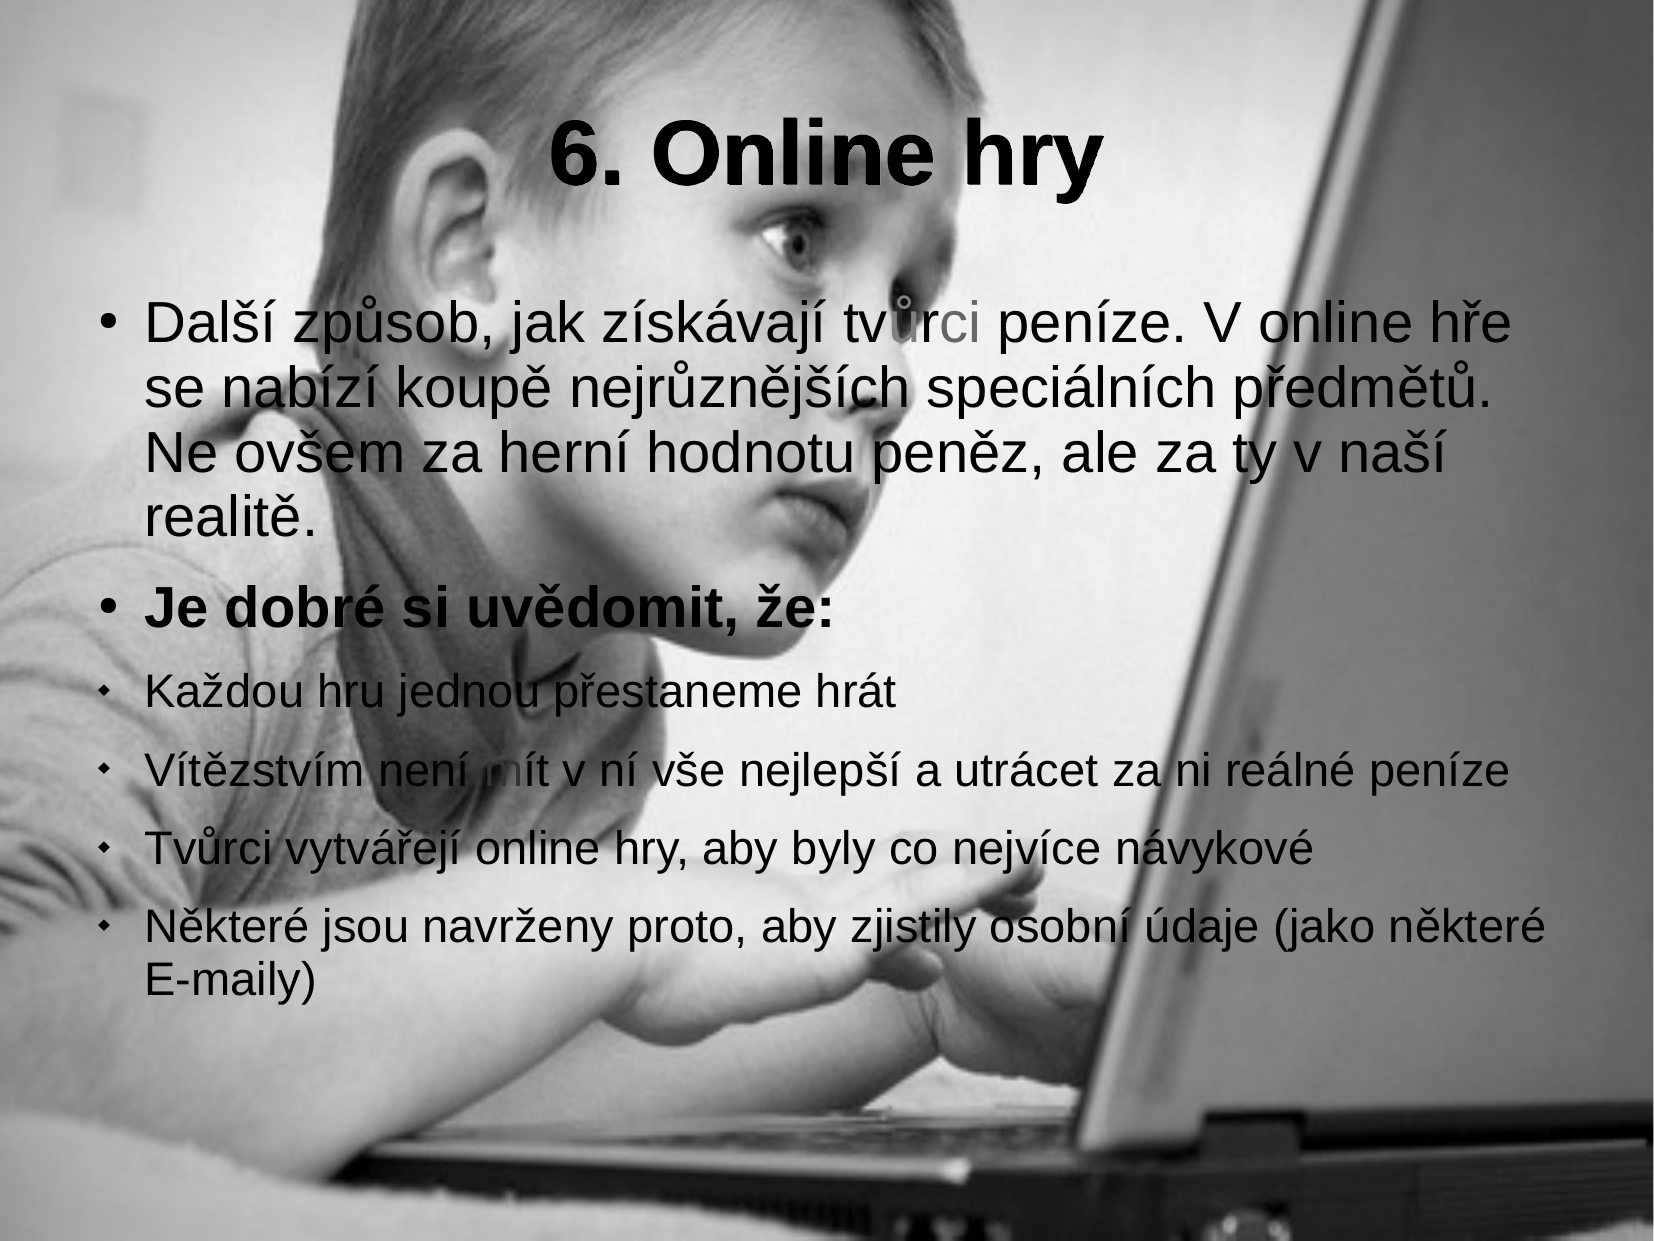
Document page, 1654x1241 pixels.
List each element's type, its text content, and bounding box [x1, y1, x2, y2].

title 6. Online hry [82, 49, 1571, 257]
picture [0, 0, 1654, 1241]
list Další způsob, jak získávají tvůrci peníze. V online hře se nabízí koupě nejrůznějších speciálních předmětů. Ne ovšem za herní hodnotu peněz, ale za ty v naší realitě. Je dobré si uvědomit, že: Každou hru jednou přestaneme hrát Vítězstvím není mít v ní vše nejlepší a utrácet za ni reálné peníze Tvůrci vytvářejí online hry, aby byly co nejvíce návykové Některé jsou navrženy proto, aby zjistily osobní údaje (jako některé E-maily) [82, 290, 1571, 1010]
